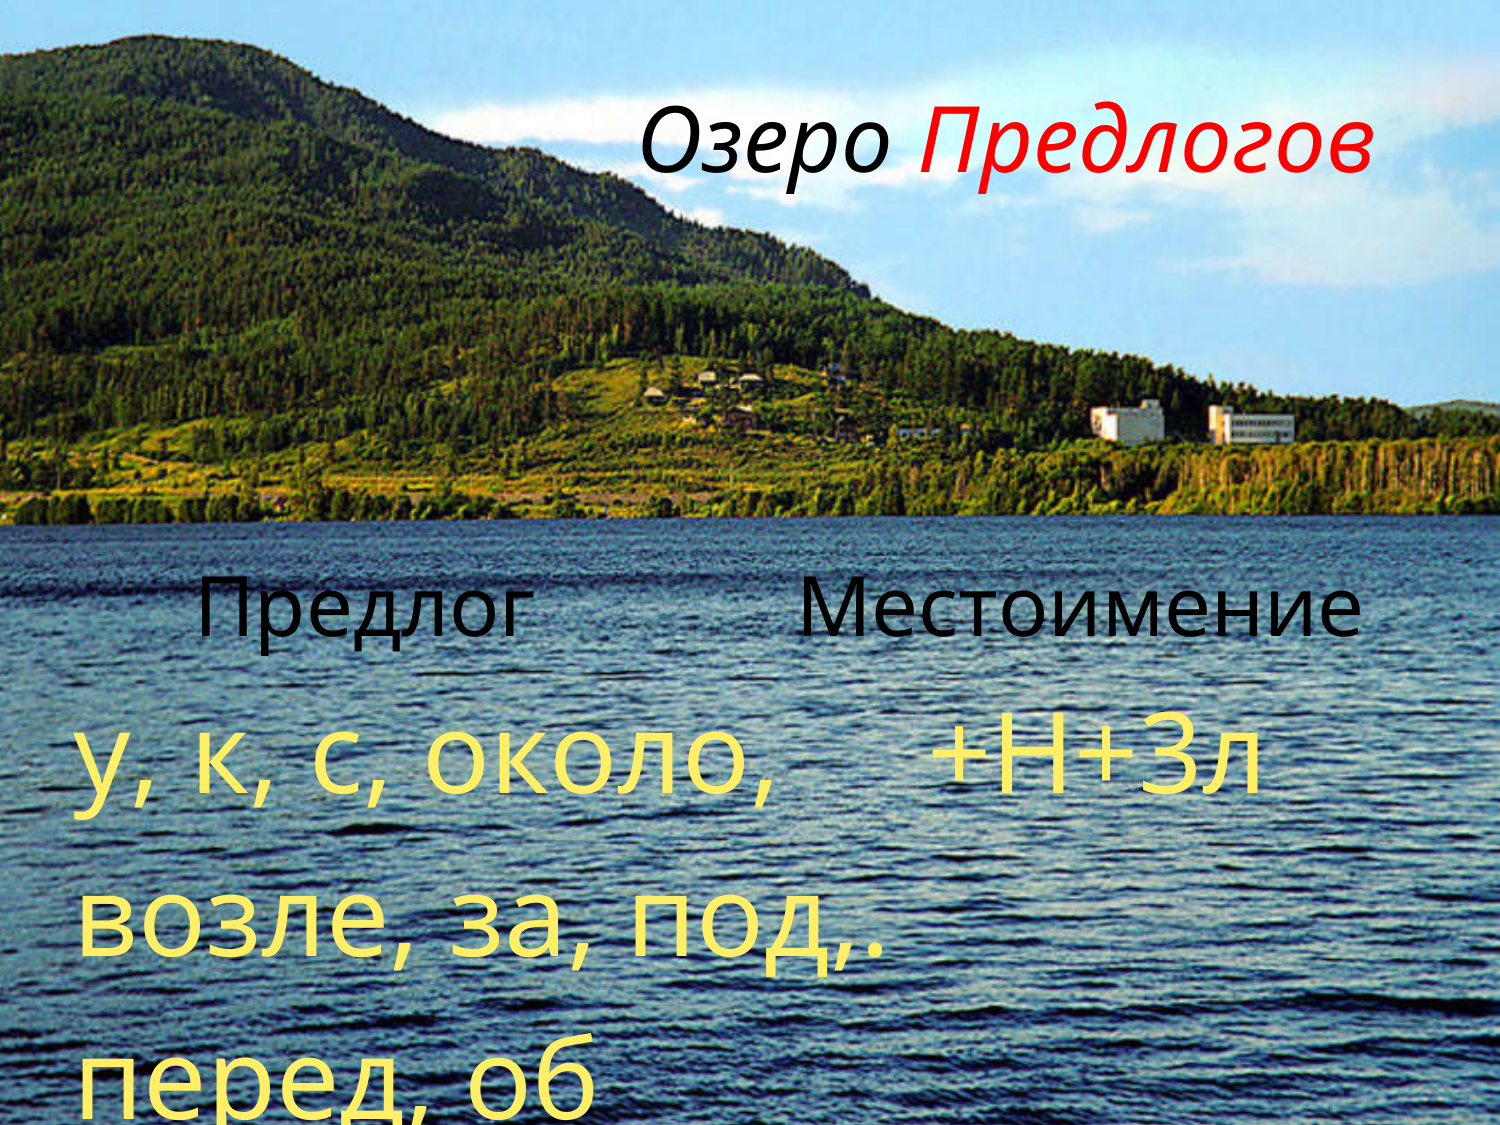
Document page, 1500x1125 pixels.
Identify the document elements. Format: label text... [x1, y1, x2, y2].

title Озеро Предлогов [442, 0, 1500, 199]
picture [0, 0, 1500, 1125]
list Предлог Местоимение у, к, с, около, +Н+3л возле, за, под,. перед, об [58, 444, 1500, 1125]
